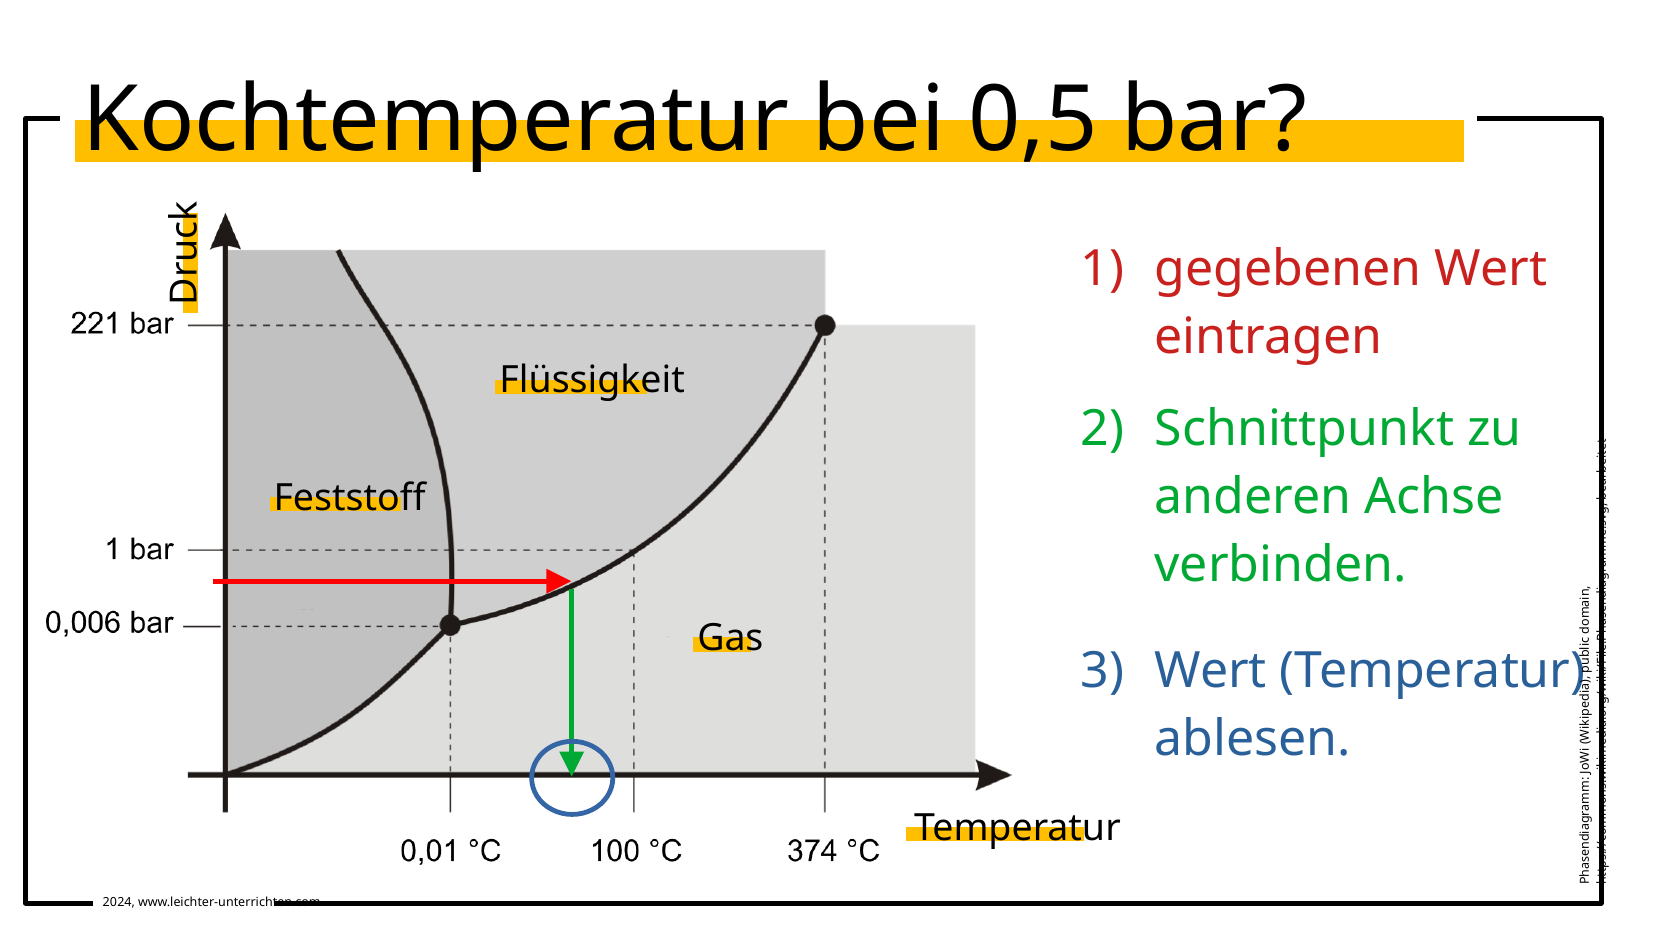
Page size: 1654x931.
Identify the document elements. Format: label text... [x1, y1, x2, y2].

text_box Gas [682, 603, 760, 669]
text_box Temperatur [899, 792, 1090, 859]
text_box Druck [149, 213, 215, 321]
text_box Feststoff [258, 462, 407, 529]
text_box Phasendiagramm: JoWi (Wikipedia), public domain, https://commons.wikimedia.org/wiki/File:Phasendiagramme.svg, bearbeitet [1568, 219, 1601, 900]
text_box 1) gegebenen Wert eintragen [1065, 224, 1458, 375]
text_box Flüssigkeit [484, 345, 660, 412]
title Kochtemperatur bei 0,5 bar? [82, 37, 1571, 193]
text_box 2) Schnittpunkt zu anderen Achse verbinden. [1066, 384, 1468, 602]
picture [46, 202, 1050, 866]
picture [177, 202, 194, 210]
text_box 3) Wert (Temperatur) ablesen. [1066, 626, 1529, 777]
